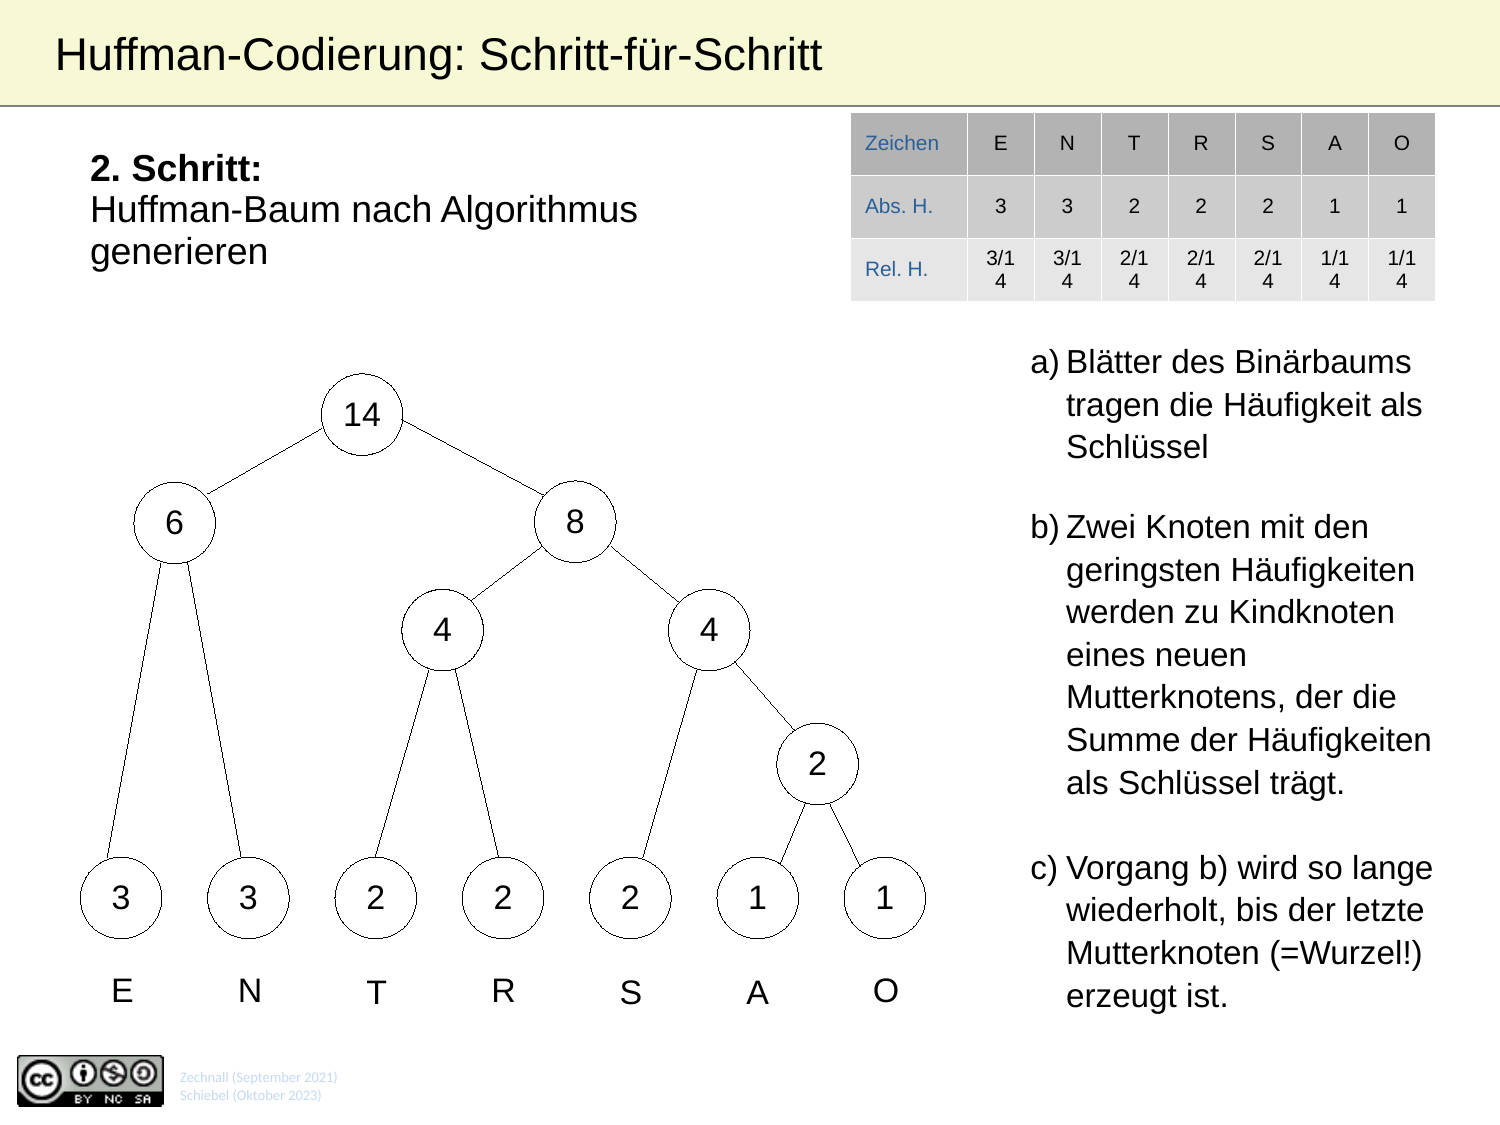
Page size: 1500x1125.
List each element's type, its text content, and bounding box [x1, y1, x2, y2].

table_cell 3/14 [1035, 239, 1101, 301]
text_box 2 [462, 857, 544, 939]
table_cell 2 [1102, 176, 1168, 238]
table_header Zeichen [851, 113, 967, 175]
text_box 4 [668, 589, 751, 671]
table_cell 1/14 [1302, 239, 1368, 301]
table_header O [1369, 113, 1435, 175]
text_box 2 [334, 857, 417, 939]
table_cell 1/14 [1369, 239, 1435, 301]
table_cell 1 [1369, 176, 1435, 238]
text_box S [604, 966, 658, 1020]
picture [17, 1055, 164, 1107]
text_box 6 [133, 482, 216, 564]
text_box 1 [844, 857, 926, 939]
text_box A [731, 966, 784, 1020]
table_cell 3/14 [968, 239, 1034, 301]
table_header N [1035, 113, 1101, 175]
table_cell 2/14 [1236, 239, 1301, 301]
text_box 2. Schritt: Huffman-Baum nach Algorithmus generieren [75, 139, 815, 292]
text_box N [223, 964, 278, 1018]
text_box 2 [589, 857, 672, 939]
table_header A [1302, 113, 1368, 175]
table_cell 2/14 [1102, 239, 1168, 301]
text_box 3 [80, 857, 162, 939]
text_box 4 [401, 589, 483, 670]
table_cell 2 [1169, 176, 1235, 238]
table_cell 3 [968, 176, 1034, 238]
table_header S [1236, 113, 1301, 175]
text_box 2 [776, 723, 859, 805]
table_cell Rel. H. [851, 239, 967, 301]
table_header E [968, 113, 1034, 175]
table_cell Abs. H. [851, 176, 967, 238]
table_header T [1102, 113, 1168, 175]
text_box 8 [534, 480, 617, 563]
table_cell 3 [1035, 176, 1101, 238]
table_cell 1 [1302, 176, 1368, 238]
table_cell 2 [1236, 176, 1301, 238]
text_box 1 [716, 857, 799, 939]
text_box Blätter des Binärbaums tragen die Häufigkeit als Schlüssel Zwei Knoten mit den geringsten Häufigkeiten werden zu Kindknoten eines neuen Mutterknotens, der die Summe der Häufigkeiten als Schlüssel trägt. Vorgang b) wird so lange wiederholt, bis der letzte Mutterknoten (=Wurzel!) erzeugt ist. [980, 330, 1490, 1046]
table_header R [1169, 113, 1235, 175]
text_box E [96, 964, 149, 1018]
text_box 3 [207, 857, 290, 939]
text_box T [351, 966, 402, 1020]
table_cell 2/14 [1169, 239, 1235, 301]
text_box R [476, 964, 531, 1018]
title Huffman-Codierung: Schritt-für-Schritt [54, 6, 1012, 104]
text_box 14 [321, 373, 403, 456]
text_box O [858, 964, 915, 1018]
